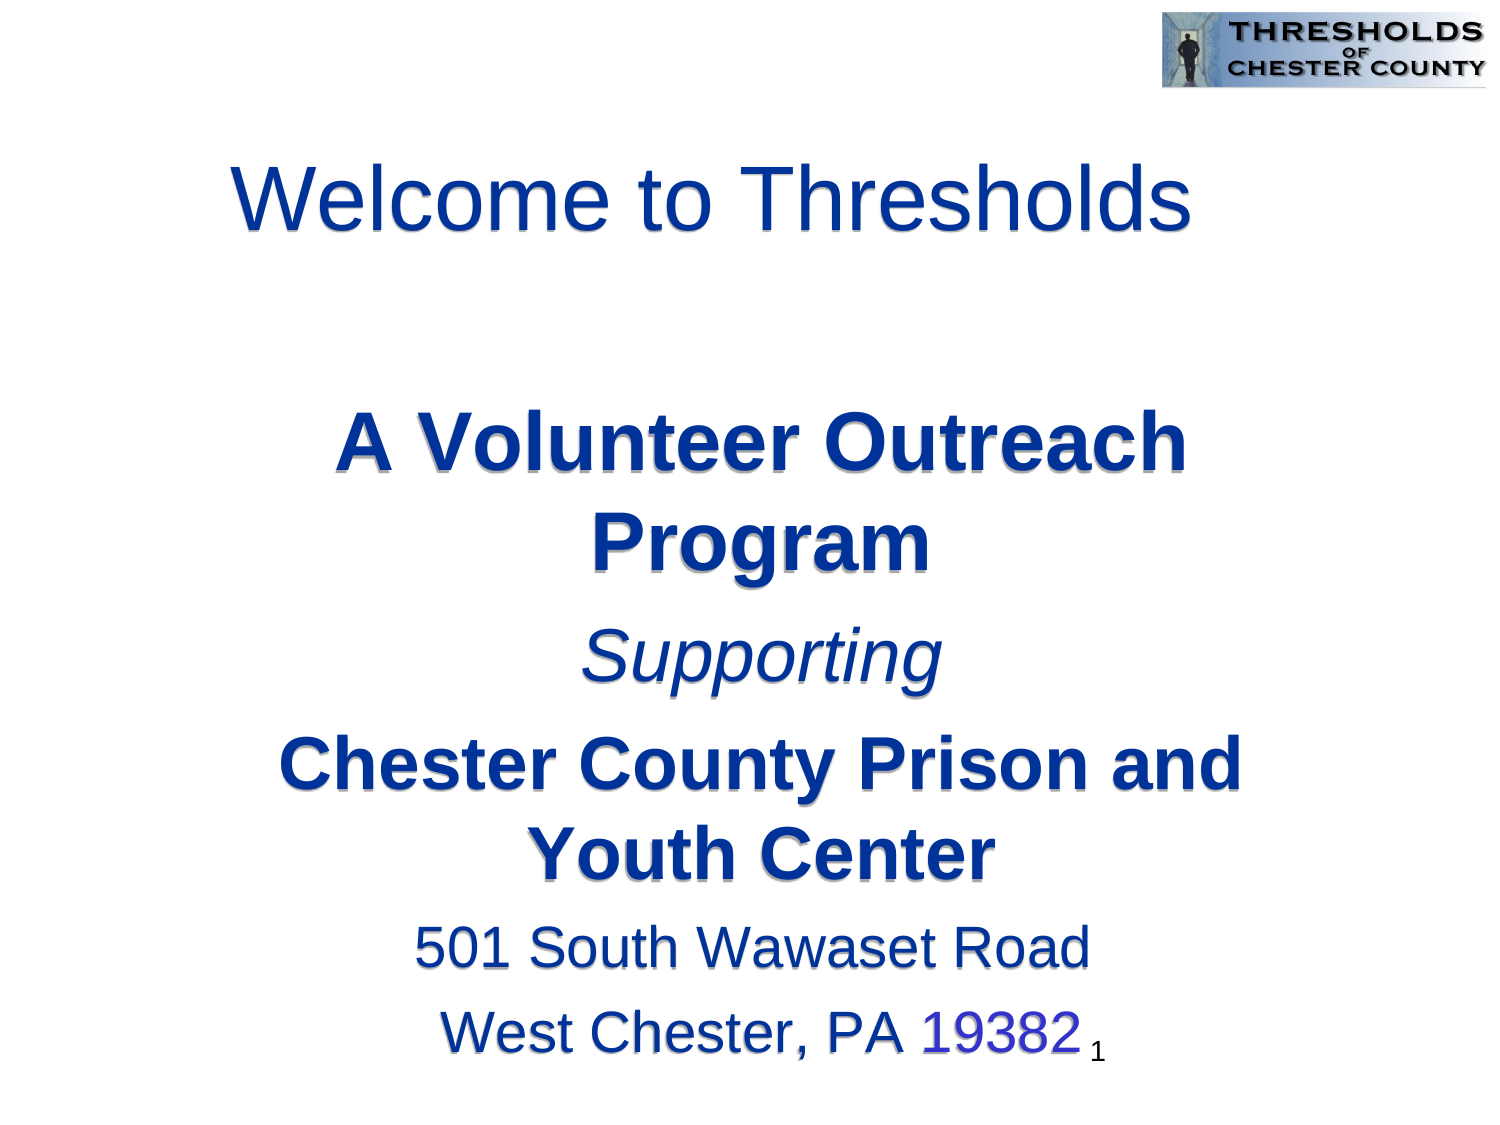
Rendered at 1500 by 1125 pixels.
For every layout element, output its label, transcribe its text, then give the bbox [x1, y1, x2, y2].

subtitle A Volunteer Outreach Program Supporting Chester County Prison and Youth Center 501 South Wawaset Road West Chester, PA 19382 [147, 379, 1376, 908]
text_box 1 [1074, 1025, 1388, 1101]
title Welcome to Thresholds [75, 112, 1351, 276]
